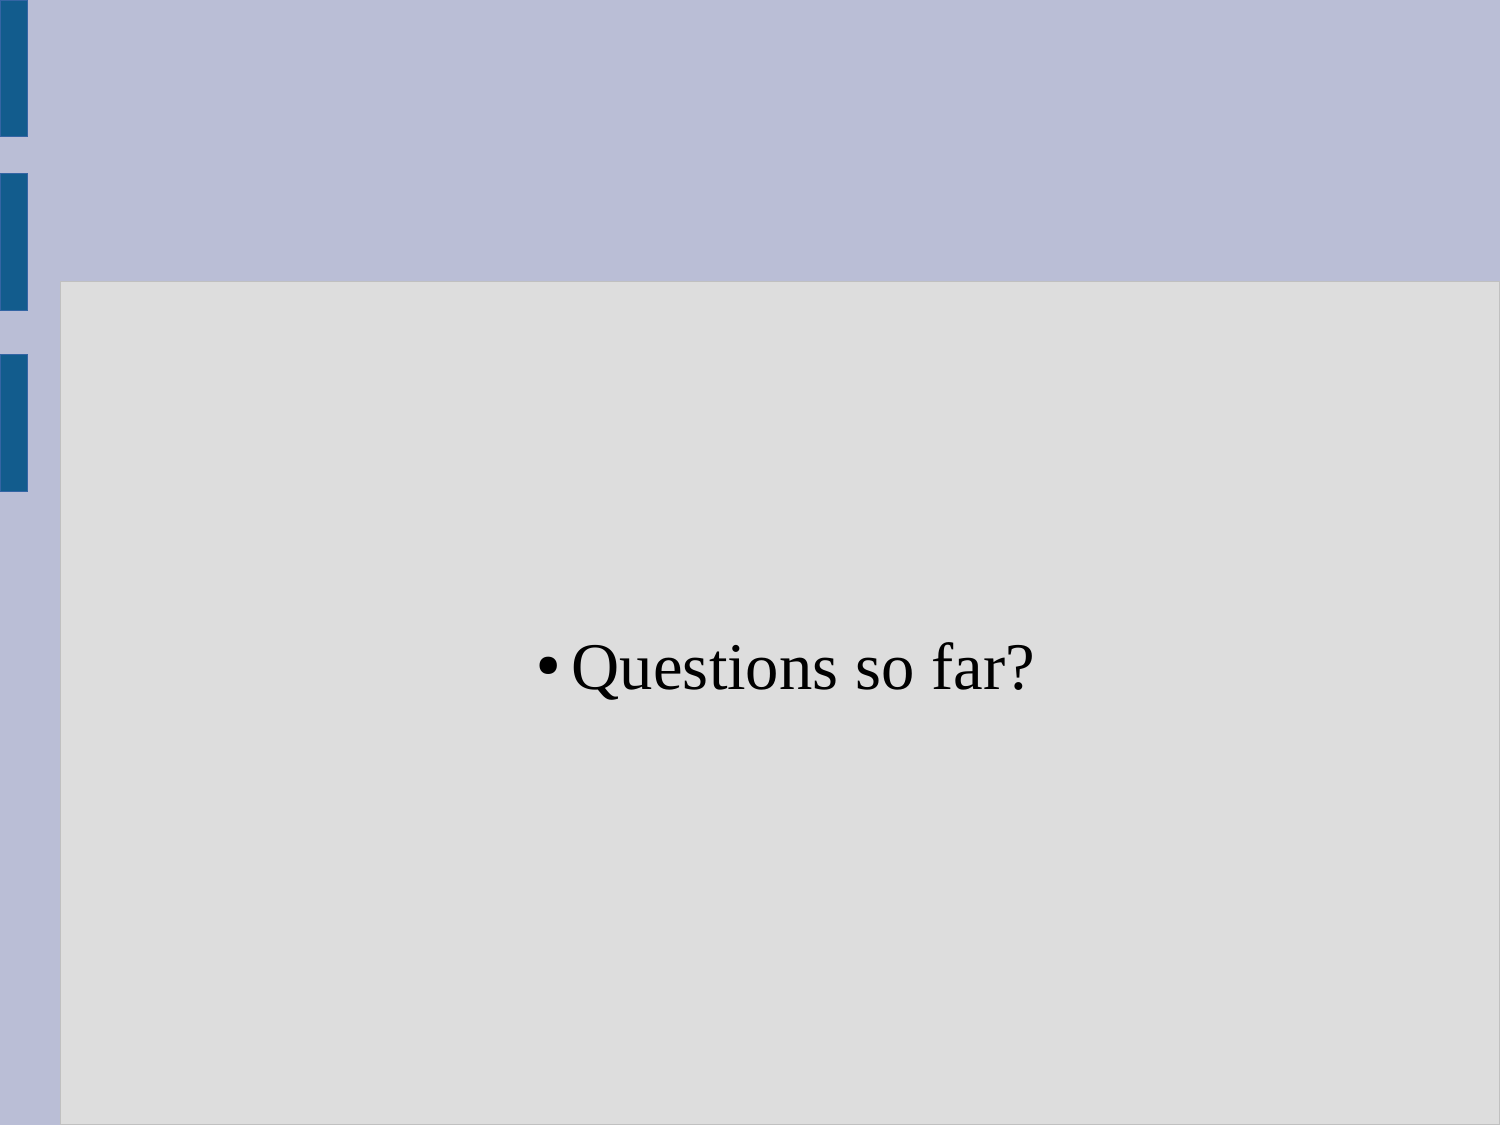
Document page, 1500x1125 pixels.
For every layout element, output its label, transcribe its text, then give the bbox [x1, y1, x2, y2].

subtitle Questions so far? [110, 312, 1392, 1022]
